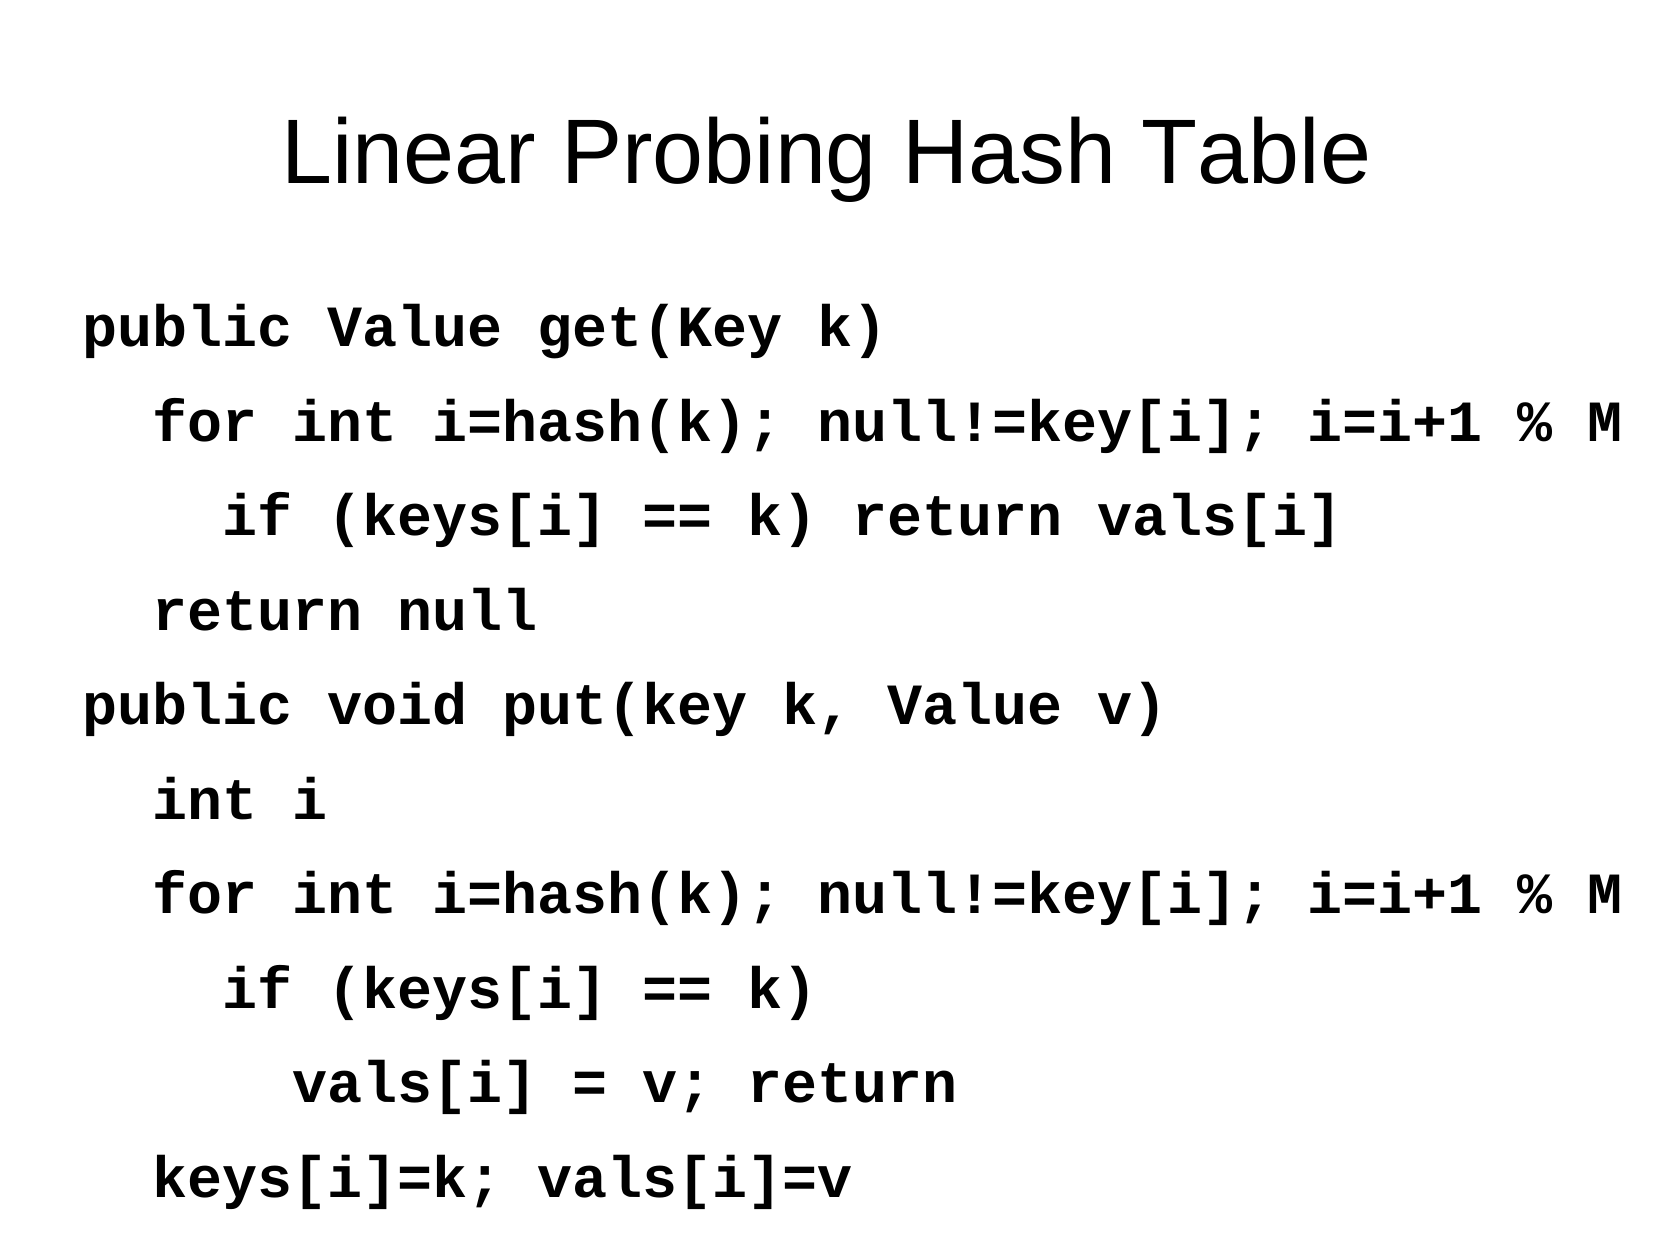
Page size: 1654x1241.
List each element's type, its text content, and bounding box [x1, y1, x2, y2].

title Linear Probing Hash Table [82, 49, 1571, 257]
list public Value get(Key k) for int i=hash(k); null!=key[i]; i=i+1 % M if (keys[i] == k) return vals[i] return null public void put(key k, Value v) int i for int i=hash(k); null!=key[i]; i=i+1 % M if (keys[i] == k) vals[i] = v; return keys[i]=k; vals[i]=v [82, 290, 1654, 1221]
